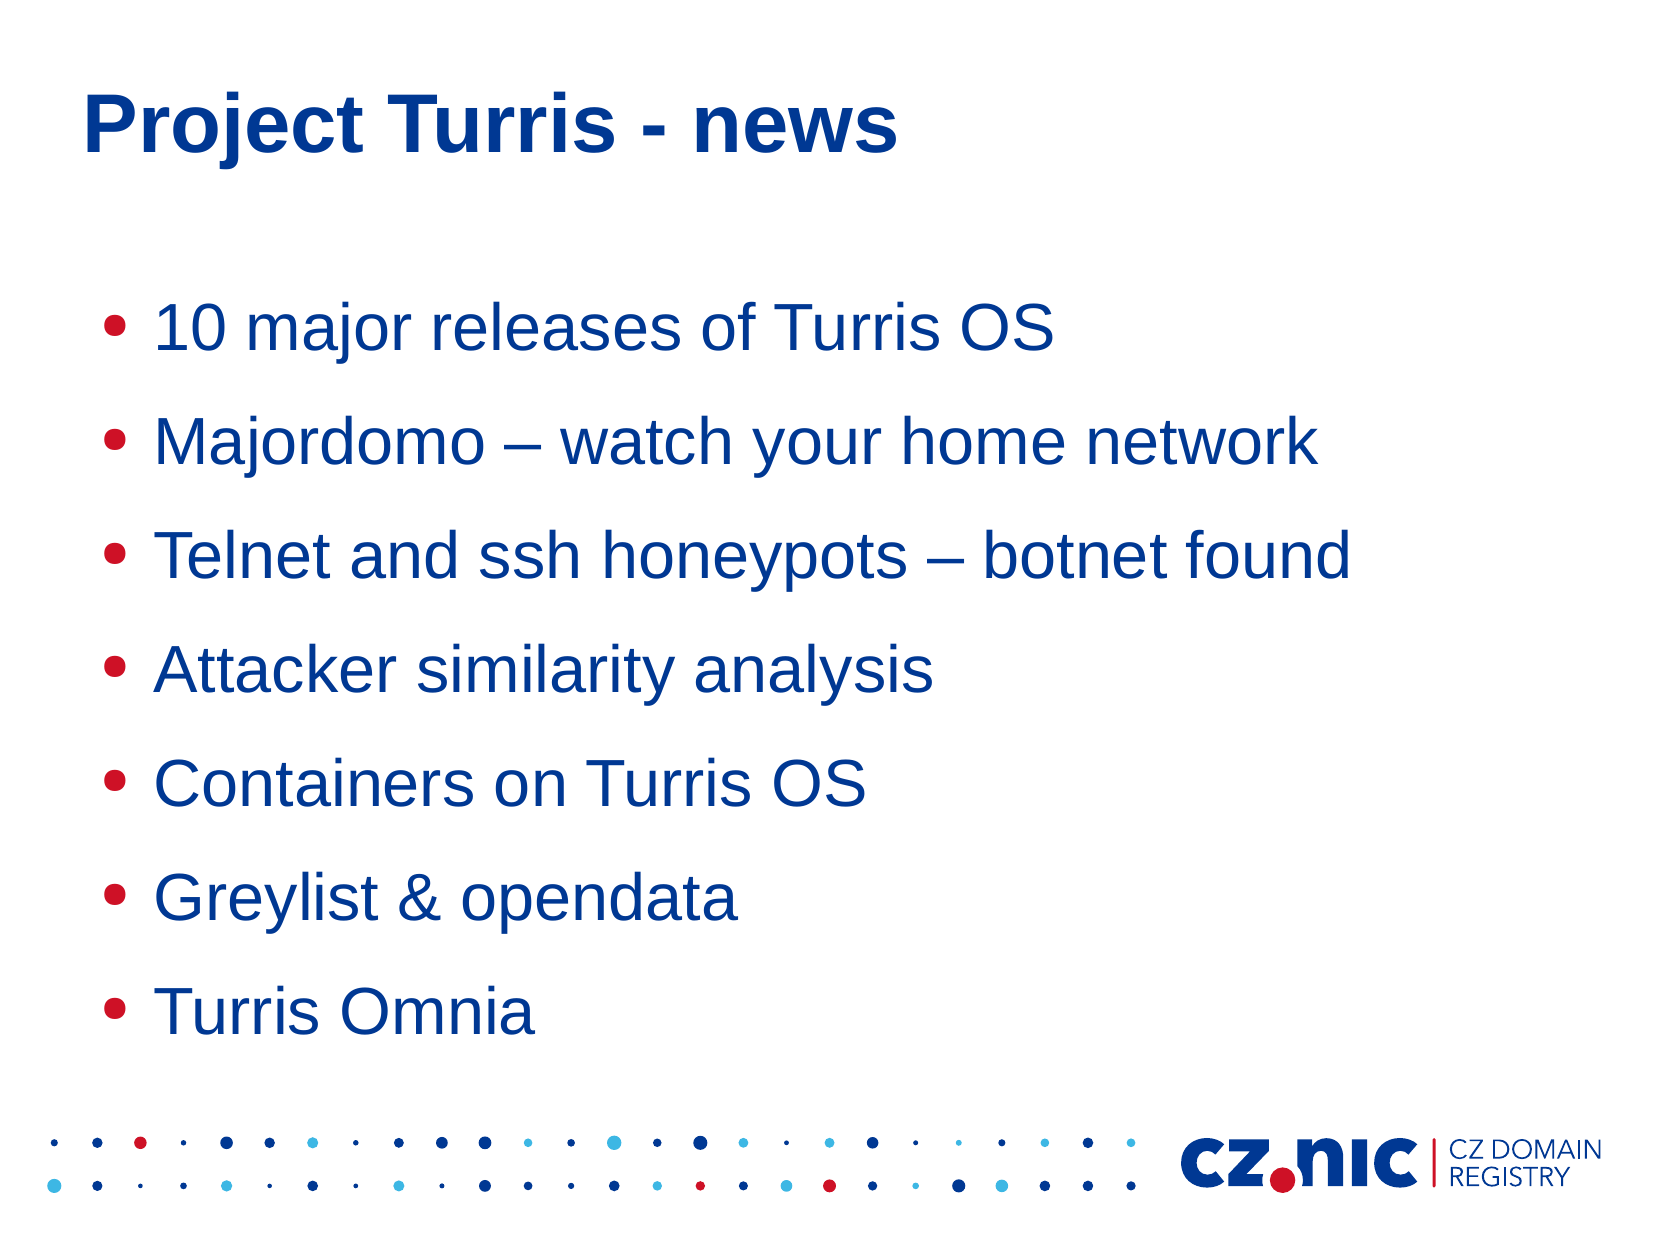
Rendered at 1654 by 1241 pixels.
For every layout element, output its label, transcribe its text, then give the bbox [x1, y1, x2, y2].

title Project Turris - news [82, 70, 1571, 178]
list 10 major releases of Turris OS Majordomo – watch your home network Telnet and ssh honeypots – botnet found Attacker similarity analysis Containers on Turris OS Greylist & opendata Turris Omnia [82, 290, 1571, 1217]
